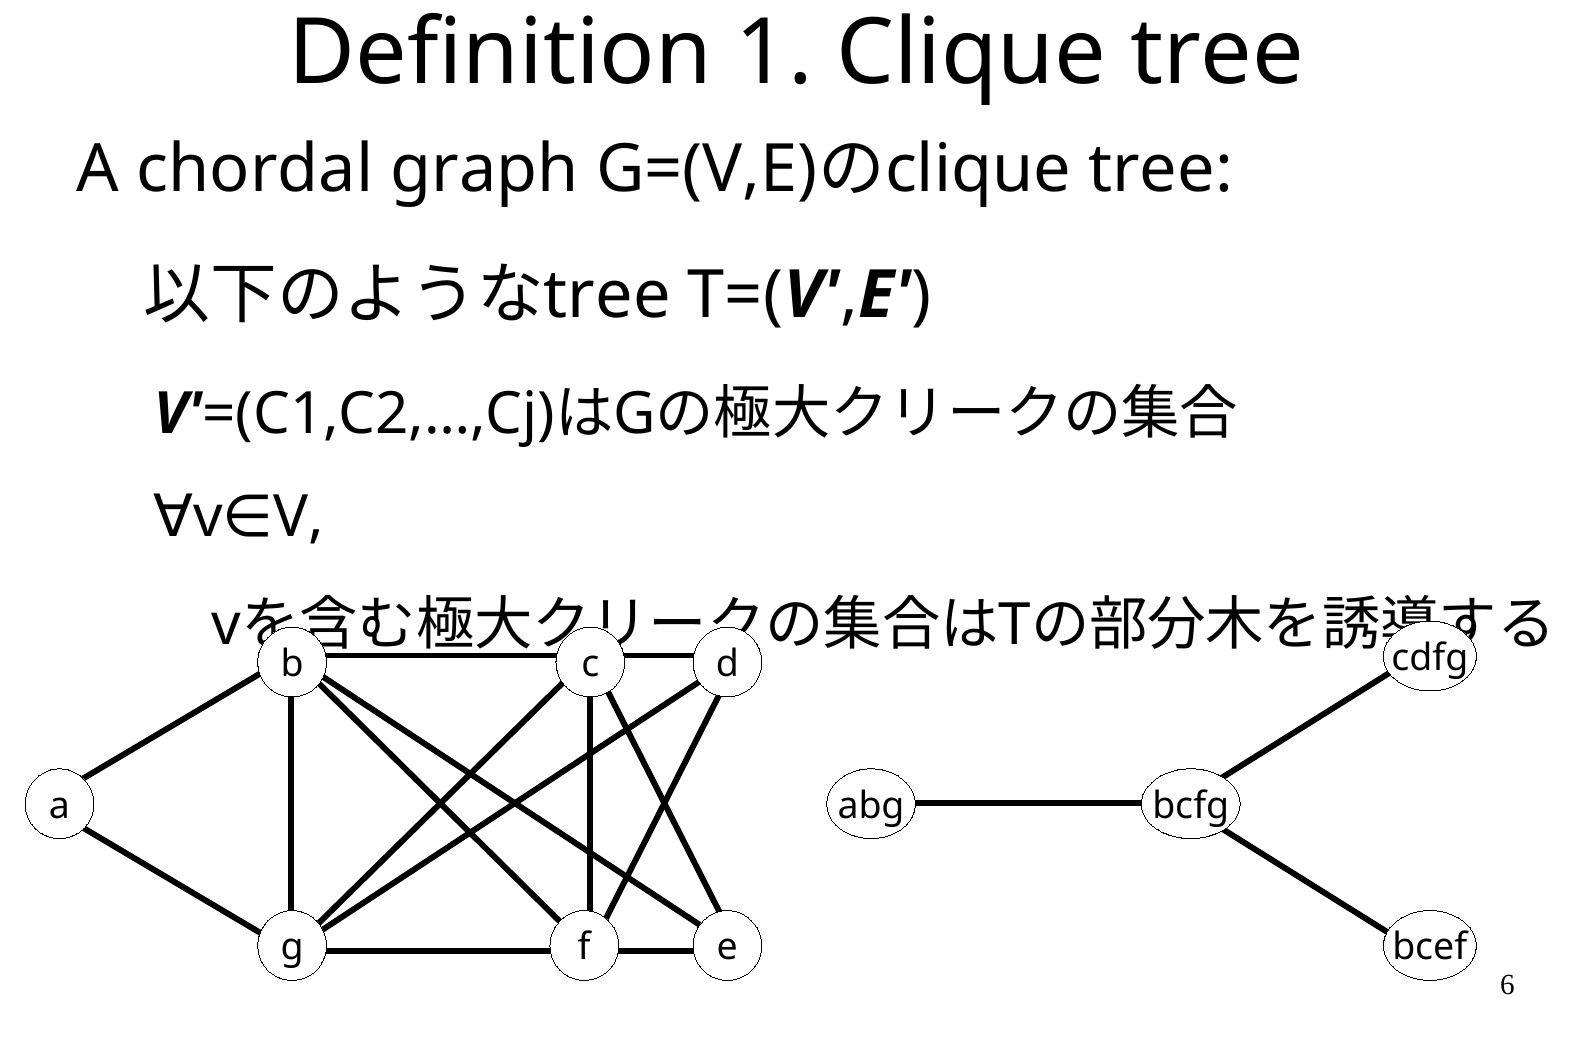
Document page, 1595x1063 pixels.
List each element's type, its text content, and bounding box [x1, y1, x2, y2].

text_box e [693, 910, 762, 981]
text_box d [693, 627, 762, 697]
list A chordal graph G=(V,E)のclique tree: 以下のようなtree T=(V',E') V'=(C1,C2,…,Cj)はGの極大クリークの集合 ∀v∈V, vを含む極大クリークの集合はTの部分木を誘導する [59, 113, 1565, 552]
text_box g [257, 910, 327, 981]
text_box a [25, 768, 94, 839]
text_box bcfg [1141, 768, 1241, 839]
text_box abg [826, 768, 916, 839]
text_box cdfg [1383, 621, 1477, 691]
text_box c [555, 627, 625, 697]
text_box bcef [1383, 910, 1477, 981]
text_box f [549, 910, 619, 981]
text_box b [257, 627, 327, 697]
title Definition 1. Clique tree [79, 0, 1515, 138]
